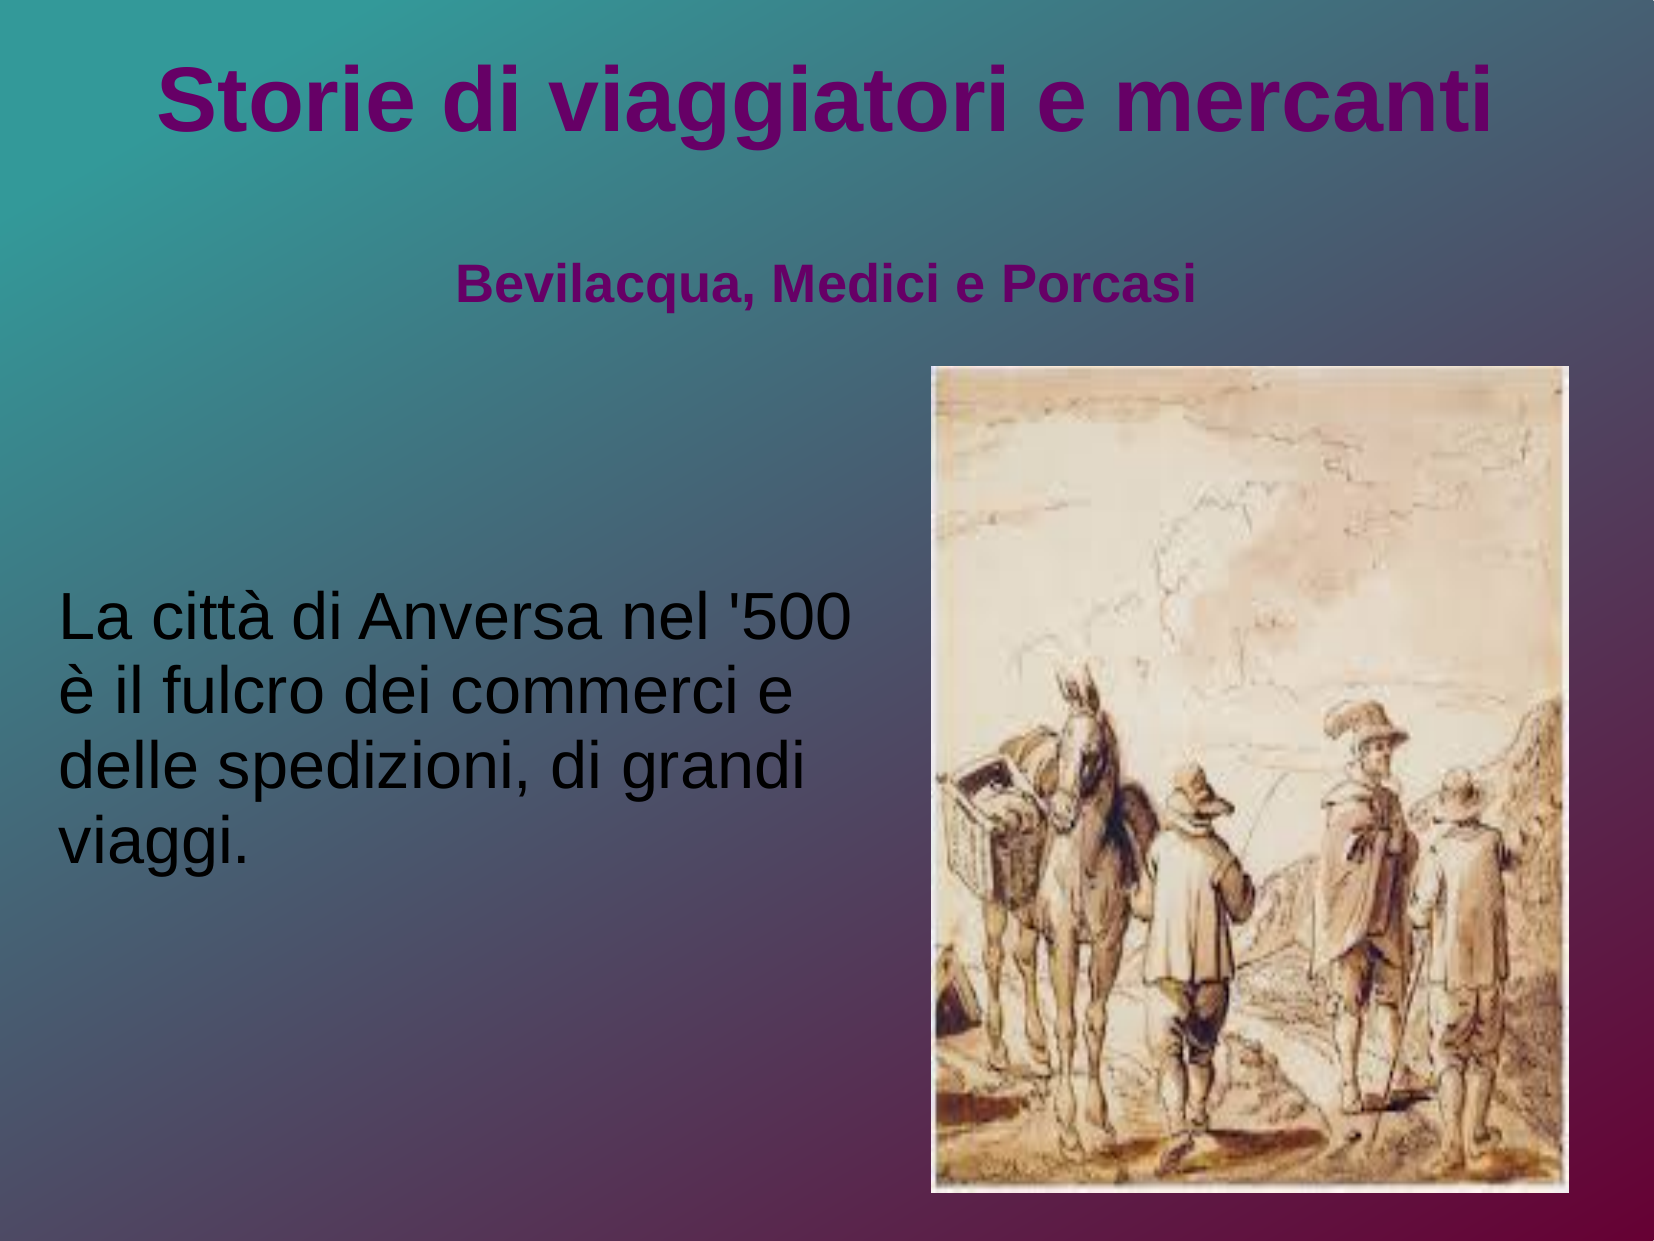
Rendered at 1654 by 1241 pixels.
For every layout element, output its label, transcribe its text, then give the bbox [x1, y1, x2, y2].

title Storie di viaggiatori e mercanti Bevilacqua, Medici e Porcasi [82, 47, 1571, 315]
list La città di Anversa nel '500 è il fulcro dei commerci e delle spedizioni, di grandi viaggi. [0, 578, 898, 1010]
picture [931, 366, 1569, 1193]
